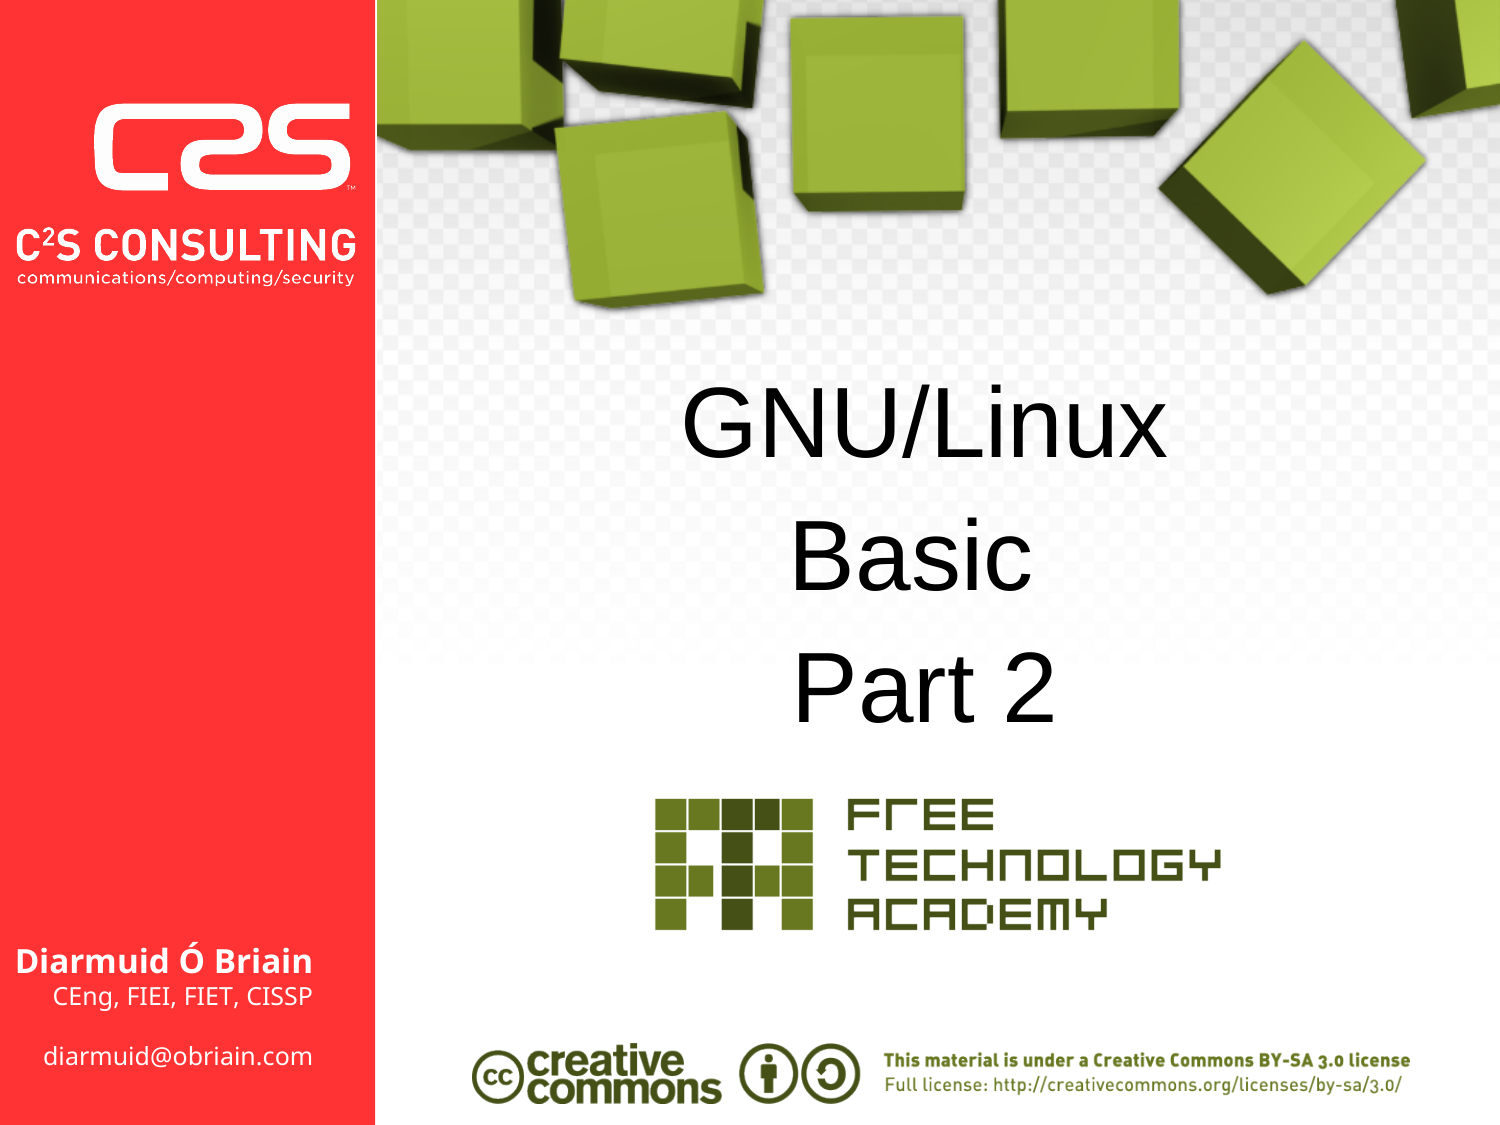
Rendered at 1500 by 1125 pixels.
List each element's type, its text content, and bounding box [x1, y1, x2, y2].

picture [649, 791, 1229, 940]
picture [472, 1043, 1410, 1104]
subtitle GNU/Linux Basic Part 2 [425, 307, 1426, 793]
picture [13, 98, 361, 290]
picture [377, 0, 1500, 667]
